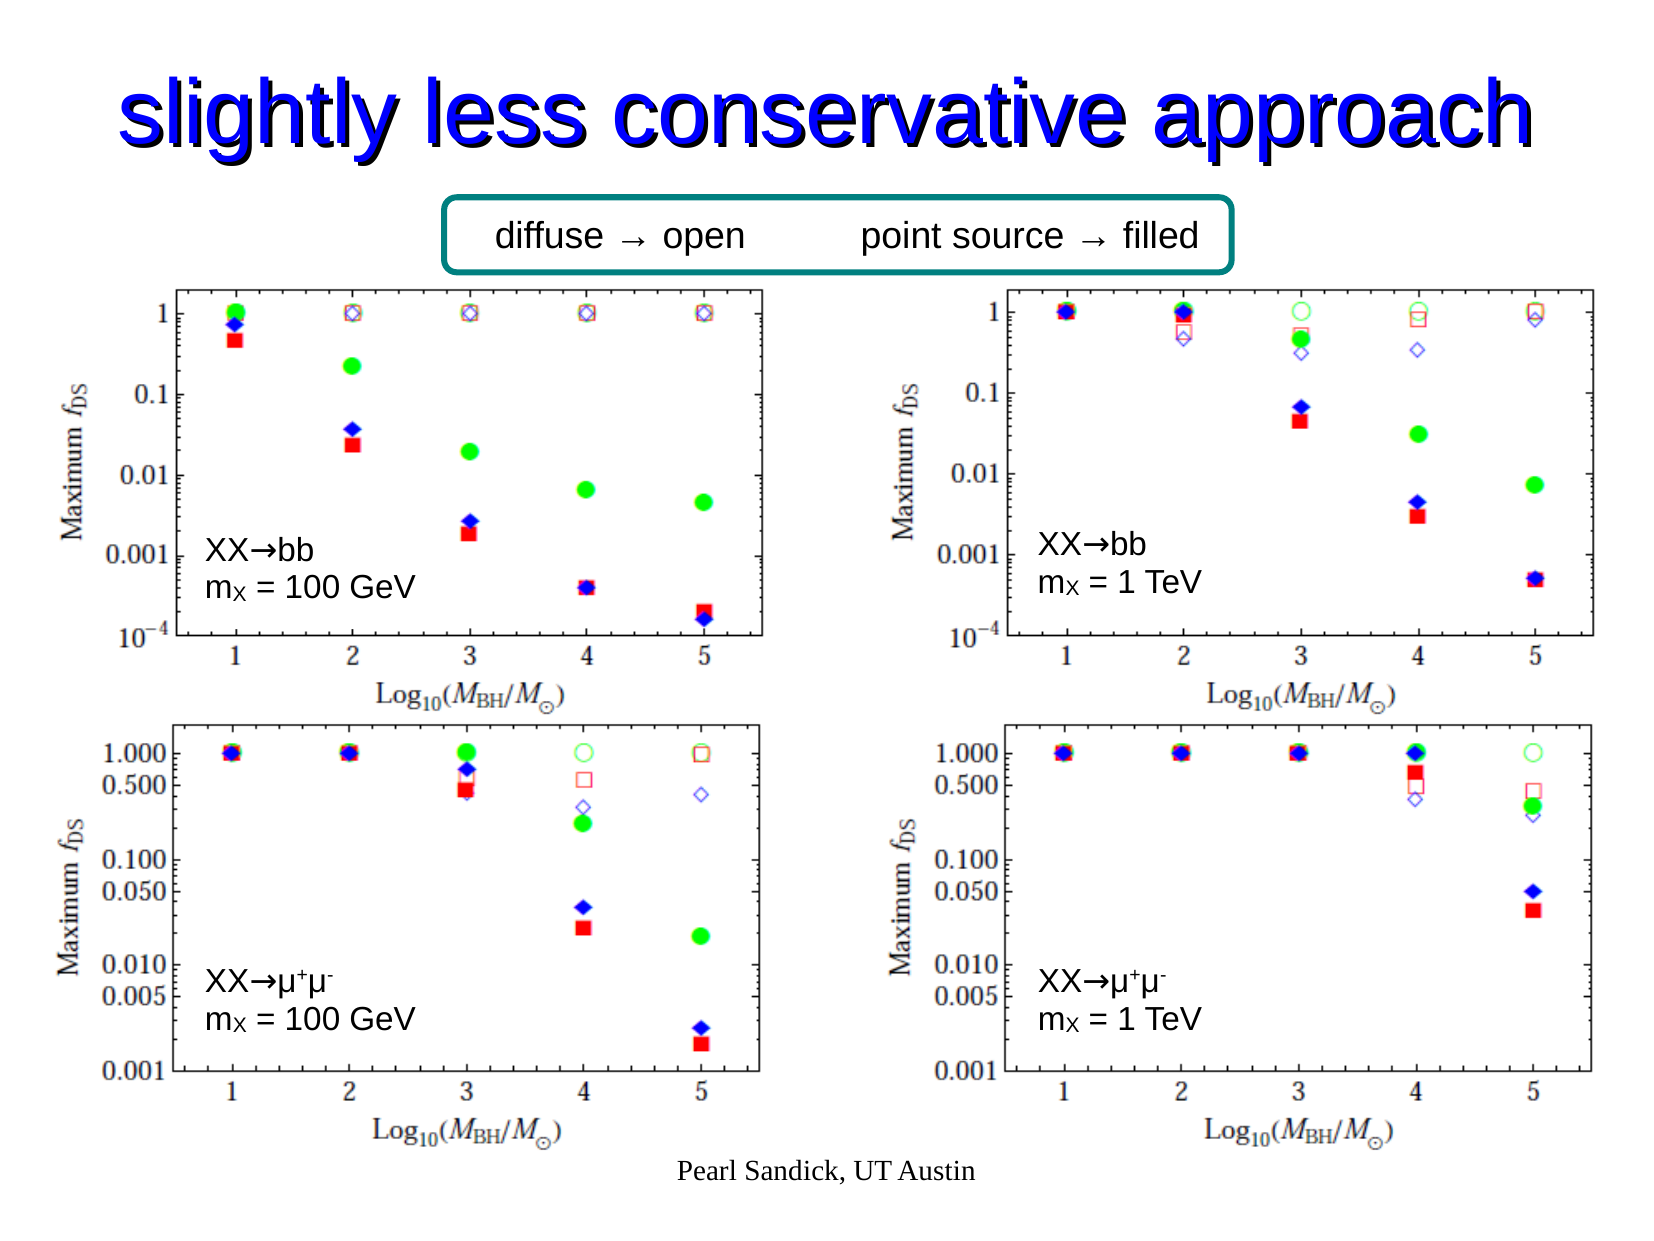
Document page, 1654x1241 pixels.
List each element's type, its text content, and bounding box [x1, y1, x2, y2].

text_box XX→bb mX = 100 GeV [190, 523, 430, 630]
text_box XX→bb mX = 1 TeV [1023, 517, 1219, 624]
picture [51, 284, 1601, 1159]
text_box diffuse → open point source → filled [480, 207, 1205, 269]
title slightly less conservative approach [448, 201, 1228, 208]
text_box XX→μ+μ- mX = 100 GeV [190, 954, 430, 1061]
text_box XX→μ+μ- mX = 1 TeV [1023, 954, 1219, 1062]
title slightly less conservative approach [82, 15, 1571, 208]
